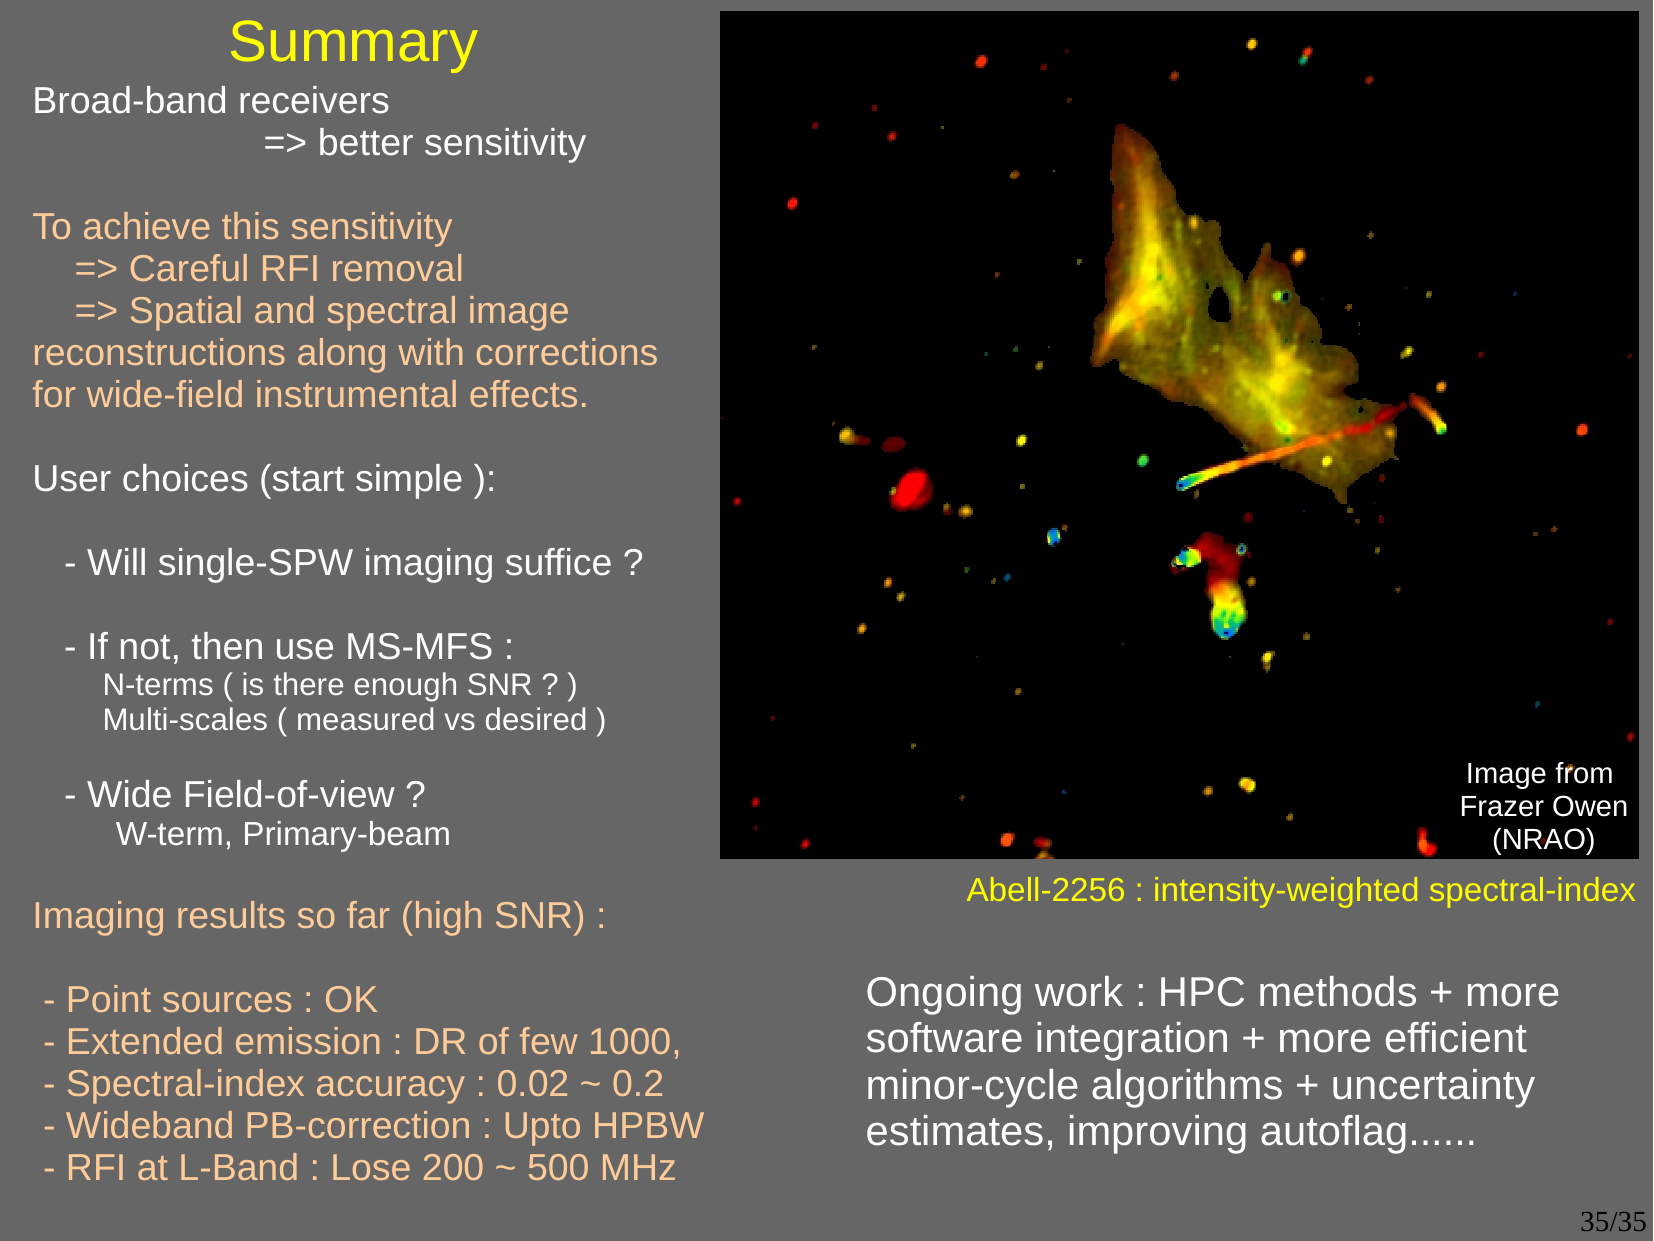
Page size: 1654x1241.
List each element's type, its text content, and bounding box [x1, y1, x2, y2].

picture [720, 11, 1639, 859]
text_box Ongoing work : HPC methods + more software integration + more efficient minor-cycle algorithms + uncertainty estimates, improving autoflag...... [850, 961, 1588, 1162]
text_box Broad-band receivers => better sensitivity To achieve this sensitivity => Careful RFI removal => Spatial and spectral image reconstructions along with corrections for wide-field instrumental effects. User choices (start simple ): - Will single-SPW imaging suffice ? - If not, then use MS-MFS : N-terms ( is there enough SNR ? ) Multi-scales ( measured vs desired ) - Wide Field-of-view ? W-term, Primary-beam Imaging results so far (high SNR) : - Point sources : OK - Extended emission : DR of few 1000, - Spectral-index accuracy : 0.02 ~ 0.2 - Wideband PB-correction : Upto HPBW - RFI at L-Band : Lose 200 ~ 500 MHz [17, 72, 720, 1197]
title Summary [29, 6, 678, 72]
title Abell-2256 : intensity-weighted spectral-index [966, 859, 1653, 925]
text_box Image from Frazer Owen (NRAO) [1434, 747, 1653, 866]
